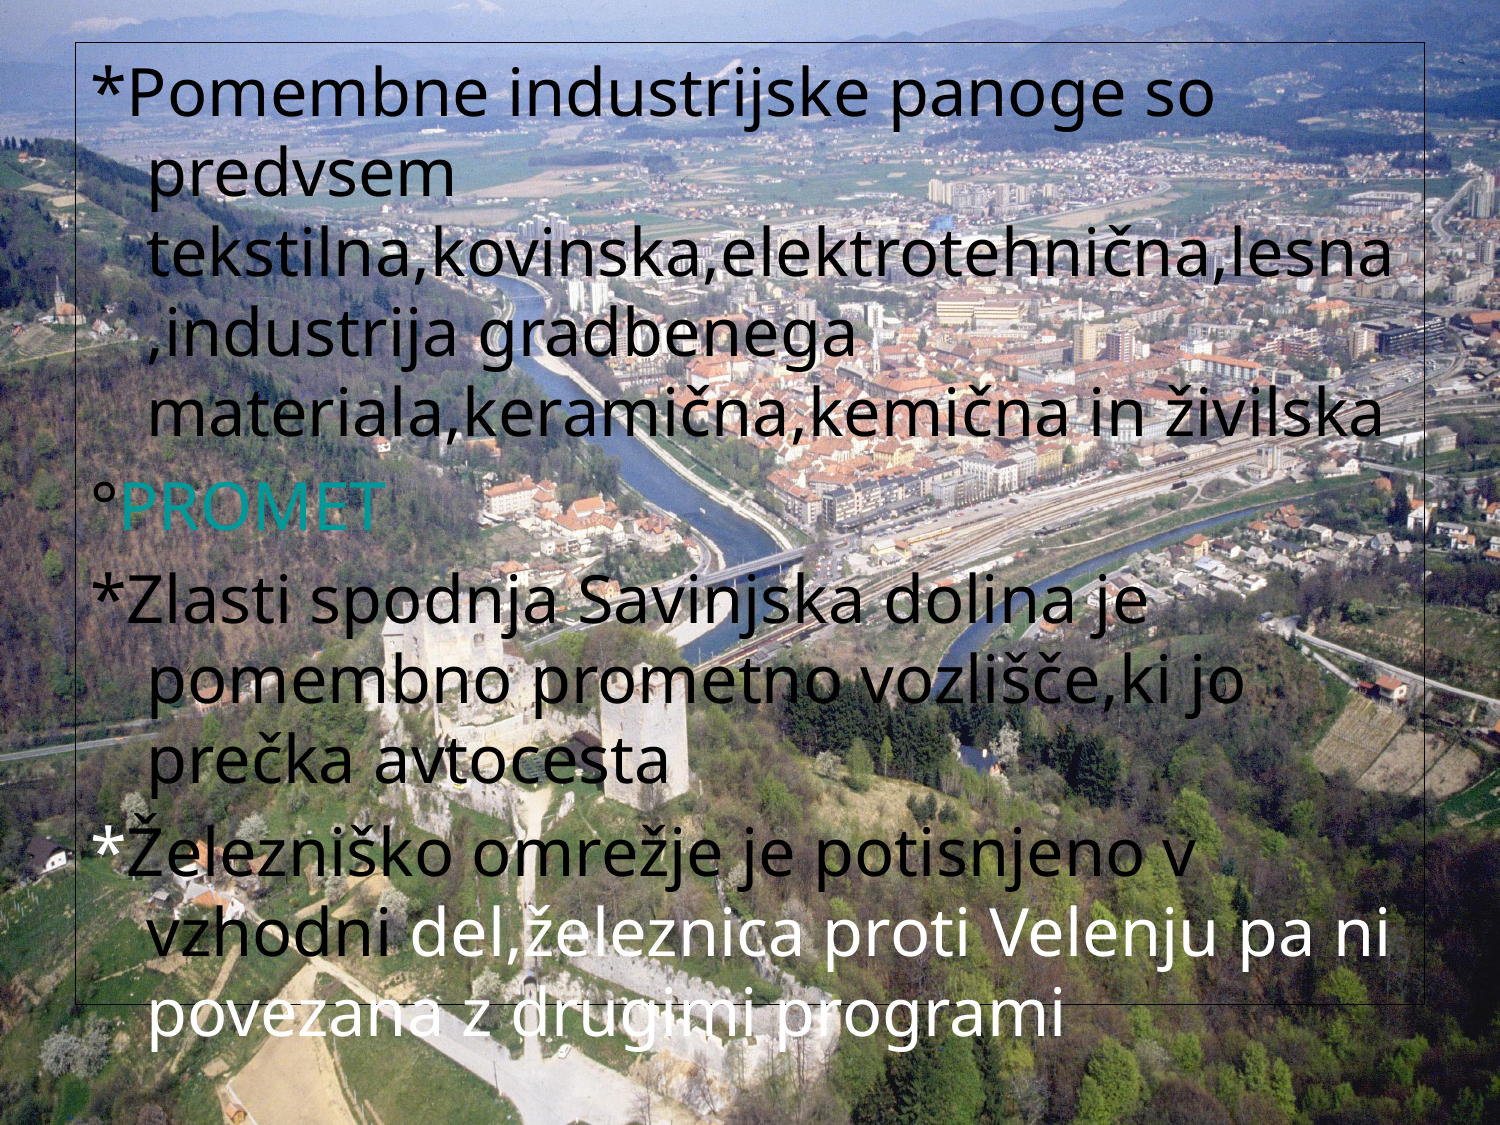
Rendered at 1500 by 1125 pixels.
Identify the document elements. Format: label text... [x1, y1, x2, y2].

picture [0, 0, 1500, 1125]
list *Pomembne industrijske panoge so predvsem tekstilna,kovinska,elektrotehnična,lesna,industrija gradbenega materiala,keramična,kemična in živilska °PROMET *Zlasti spodnja Savinjska dolina je pomembno prometno vozlišče,ki jo prečka avtocesta *Železniško omrežje je potisnjeno v vzhodni del,železnica proti Velenju pa ni povezana z drugimi programi [75, 42, 1425, 1005]
